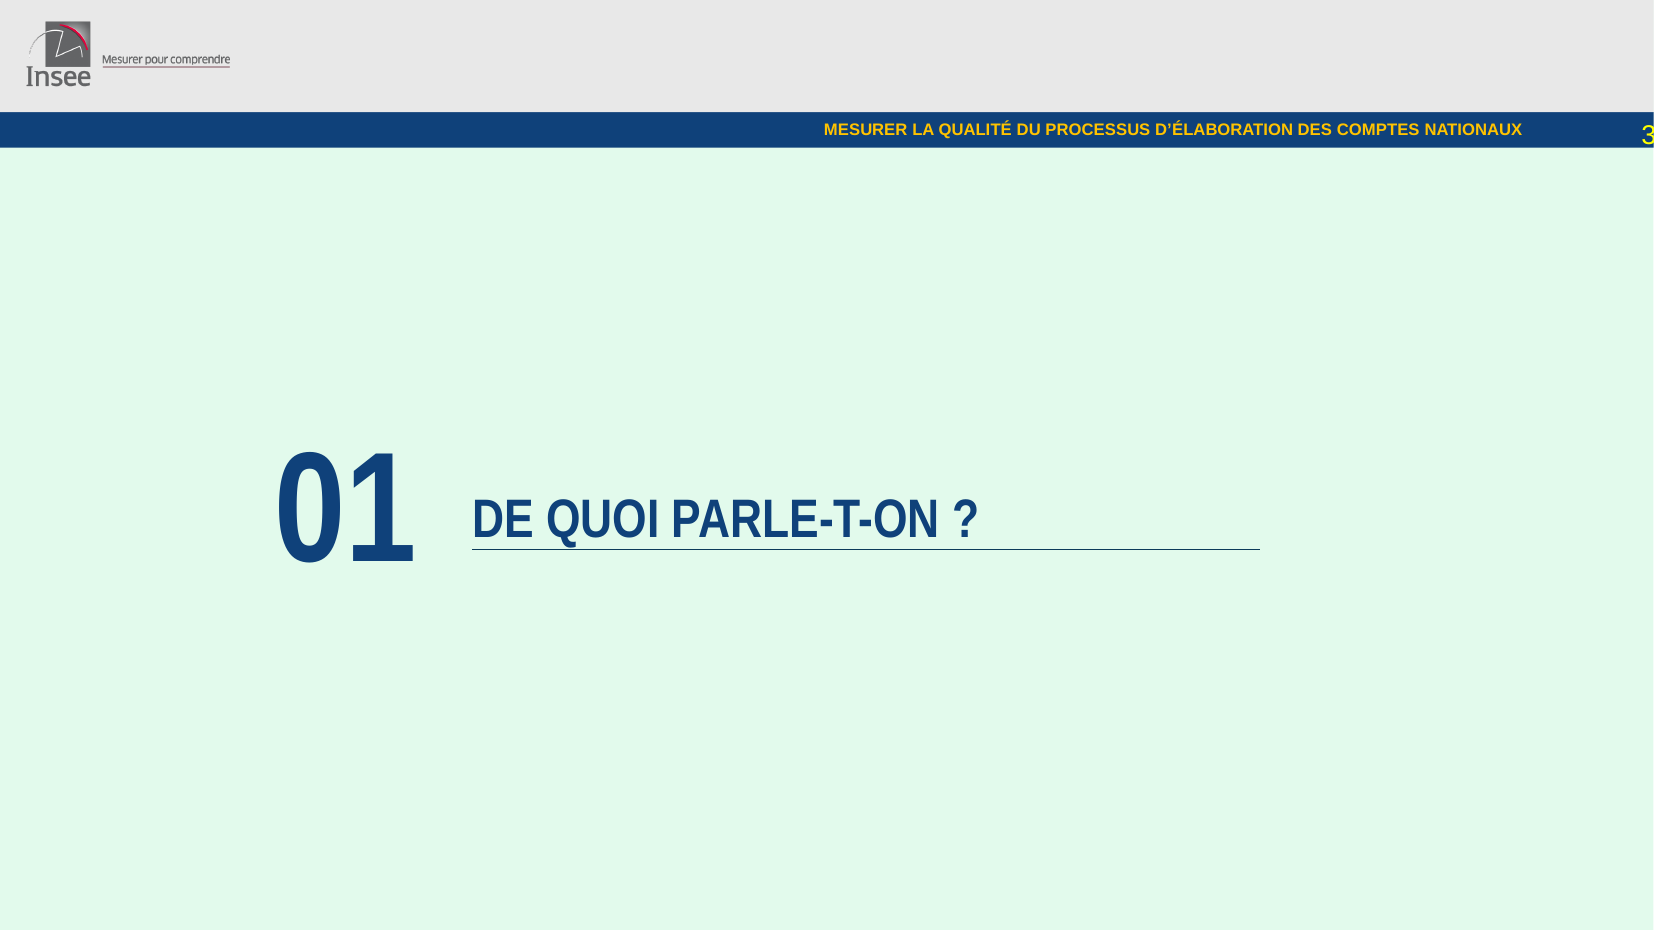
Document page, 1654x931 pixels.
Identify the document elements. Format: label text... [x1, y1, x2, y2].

text_box 01 [230, 389, 461, 621]
title De quoi parle-t-on ? [472, 401, 1359, 550]
picture [23, 0, 230, 89]
